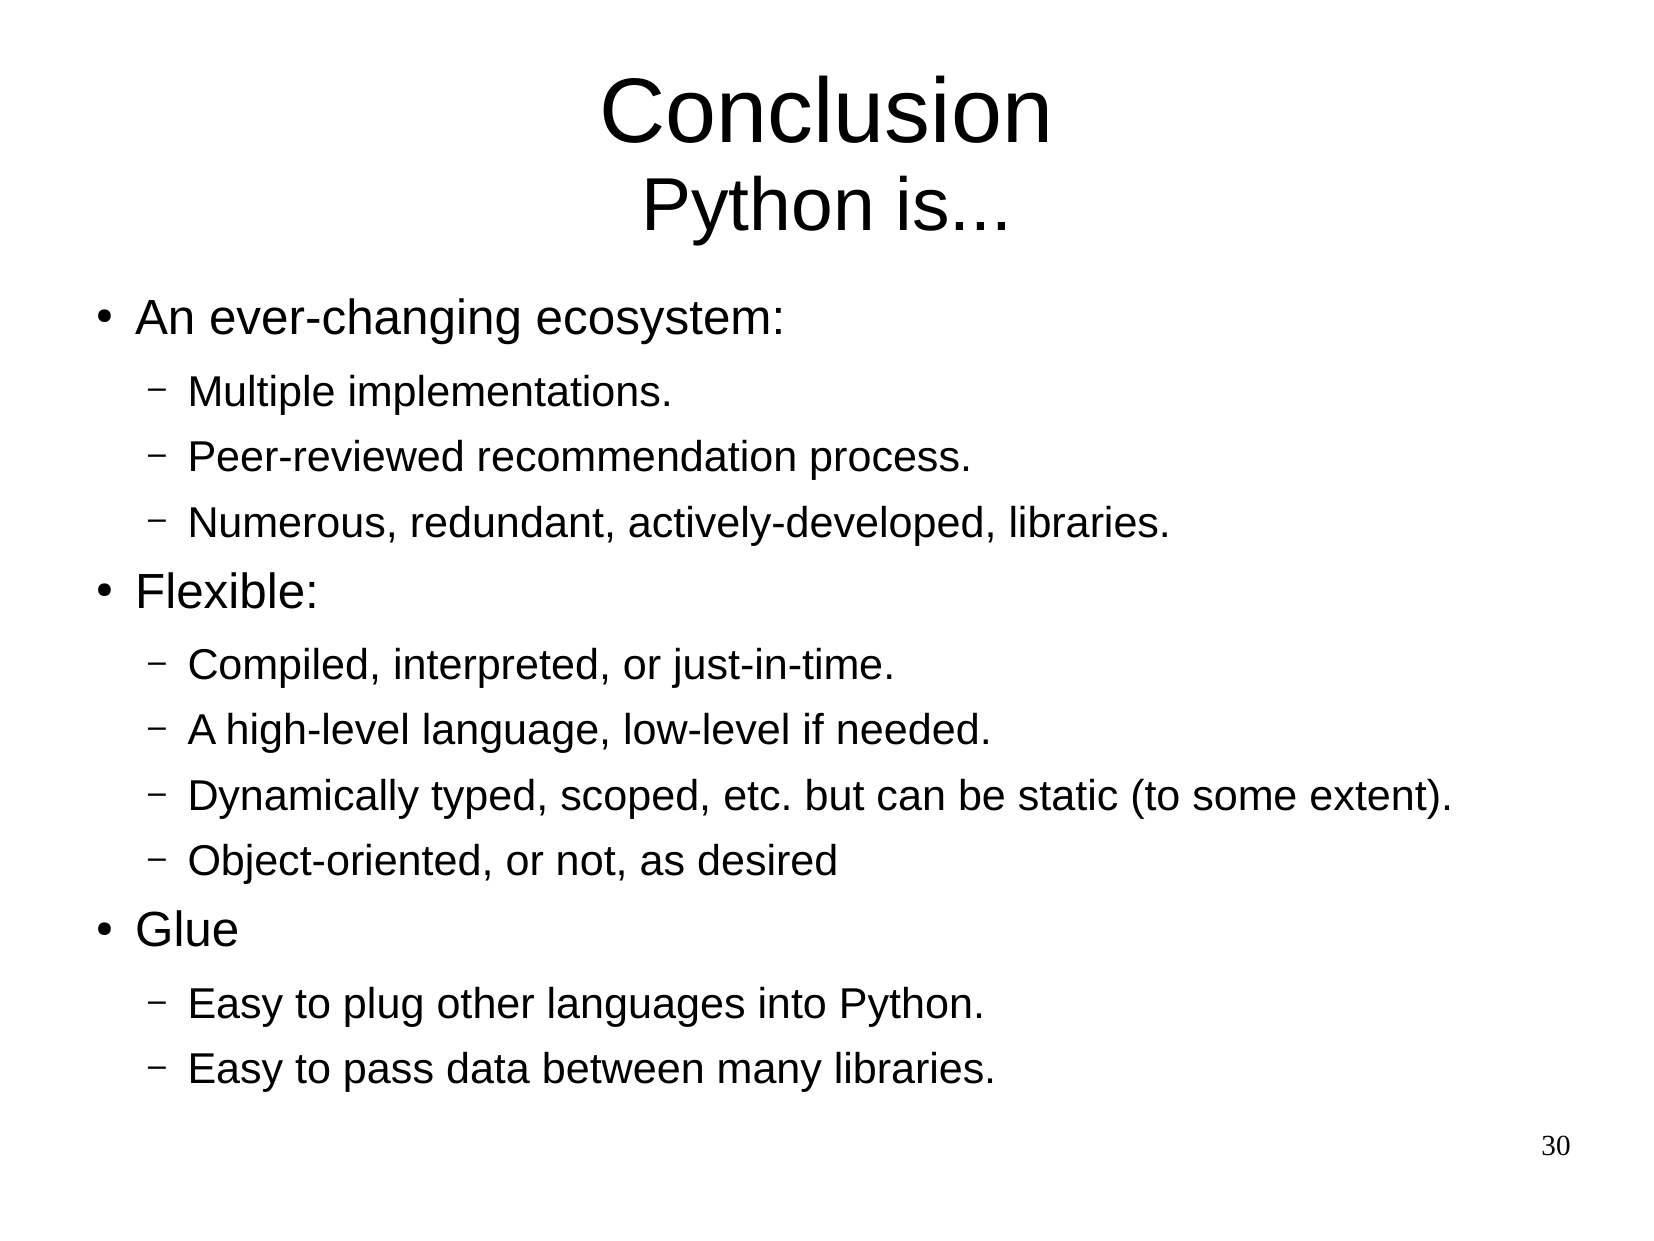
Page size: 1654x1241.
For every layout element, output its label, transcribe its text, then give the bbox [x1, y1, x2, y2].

list An ever-changing ecosystem: Multiple implementations. Peer-reviewed recommendation process. Numerous, redundant, actively-developed, libraries. Flexible: Compiled, interpreted, or just-in-time. A high-level language, low-level if needed. Dynamically typed, scoped, etc. but can be static (to some extent). Object-oriented, or not, as desired Glue Easy to plug other languages into Python. Easy to pass data between many libraries. [82, 290, 1571, 1096]
title Conclusion Python is... [82, 49, 1571, 257]
